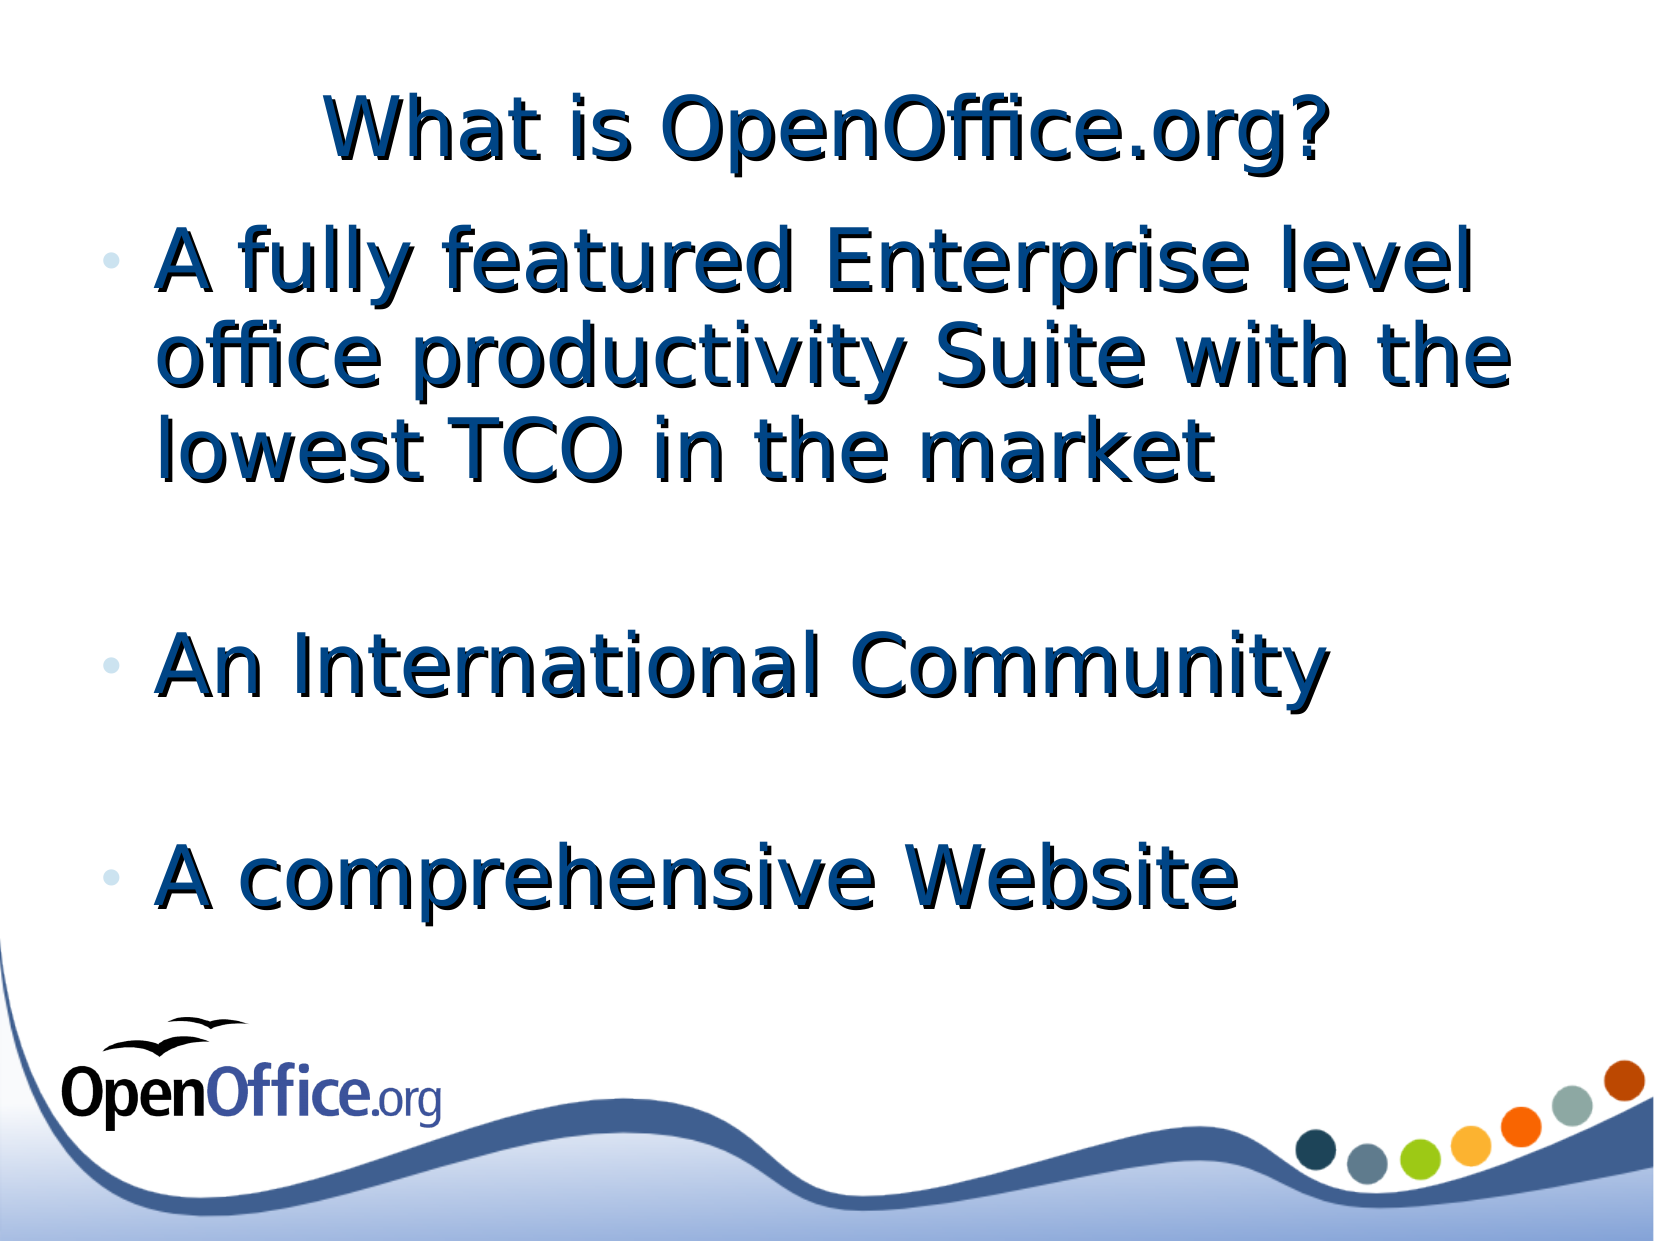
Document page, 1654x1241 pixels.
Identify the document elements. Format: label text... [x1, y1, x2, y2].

list A fully featured Enterprise level office productivity Suite with the lowest TCO in the market An International Community A comprehensive Website [82, 212, 1571, 1069]
picture [0, 938, 1654, 1241]
title What is OpenOffice.org? [82, 49, 1571, 207]
